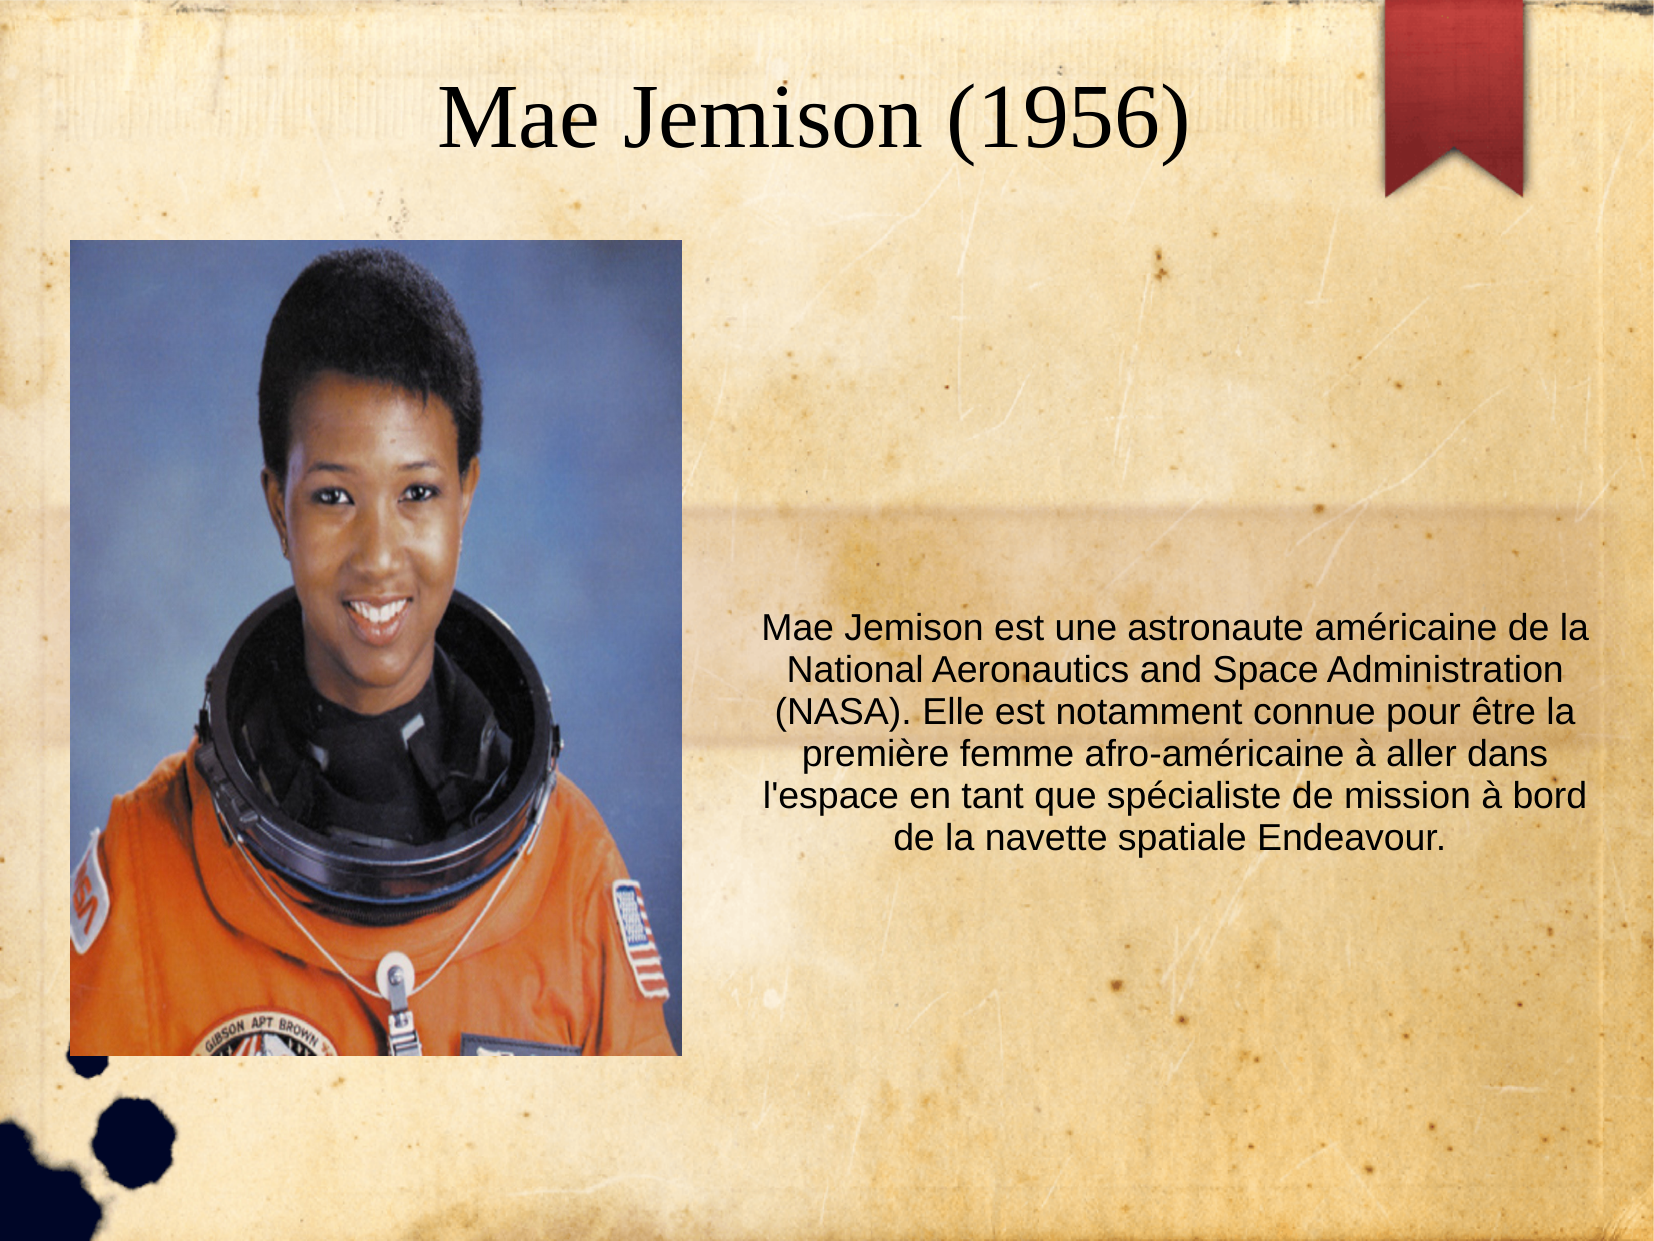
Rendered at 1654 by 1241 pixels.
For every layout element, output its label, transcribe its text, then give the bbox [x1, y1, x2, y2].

picture [0, 0, 1654, 1241]
title Mae Jemison (1956) [70, 13, 1559, 221]
subtitle Mae Jemison est une astronaute américaine de la National Aeronautics and Space Administration (NASA). Elle est notamment connue pour être la première femme afro-américaine à aller dans l'espace en tant que spécialiste de mission à bord de la navette spatiale Endeavour. [755, 330, 1595, 1134]
